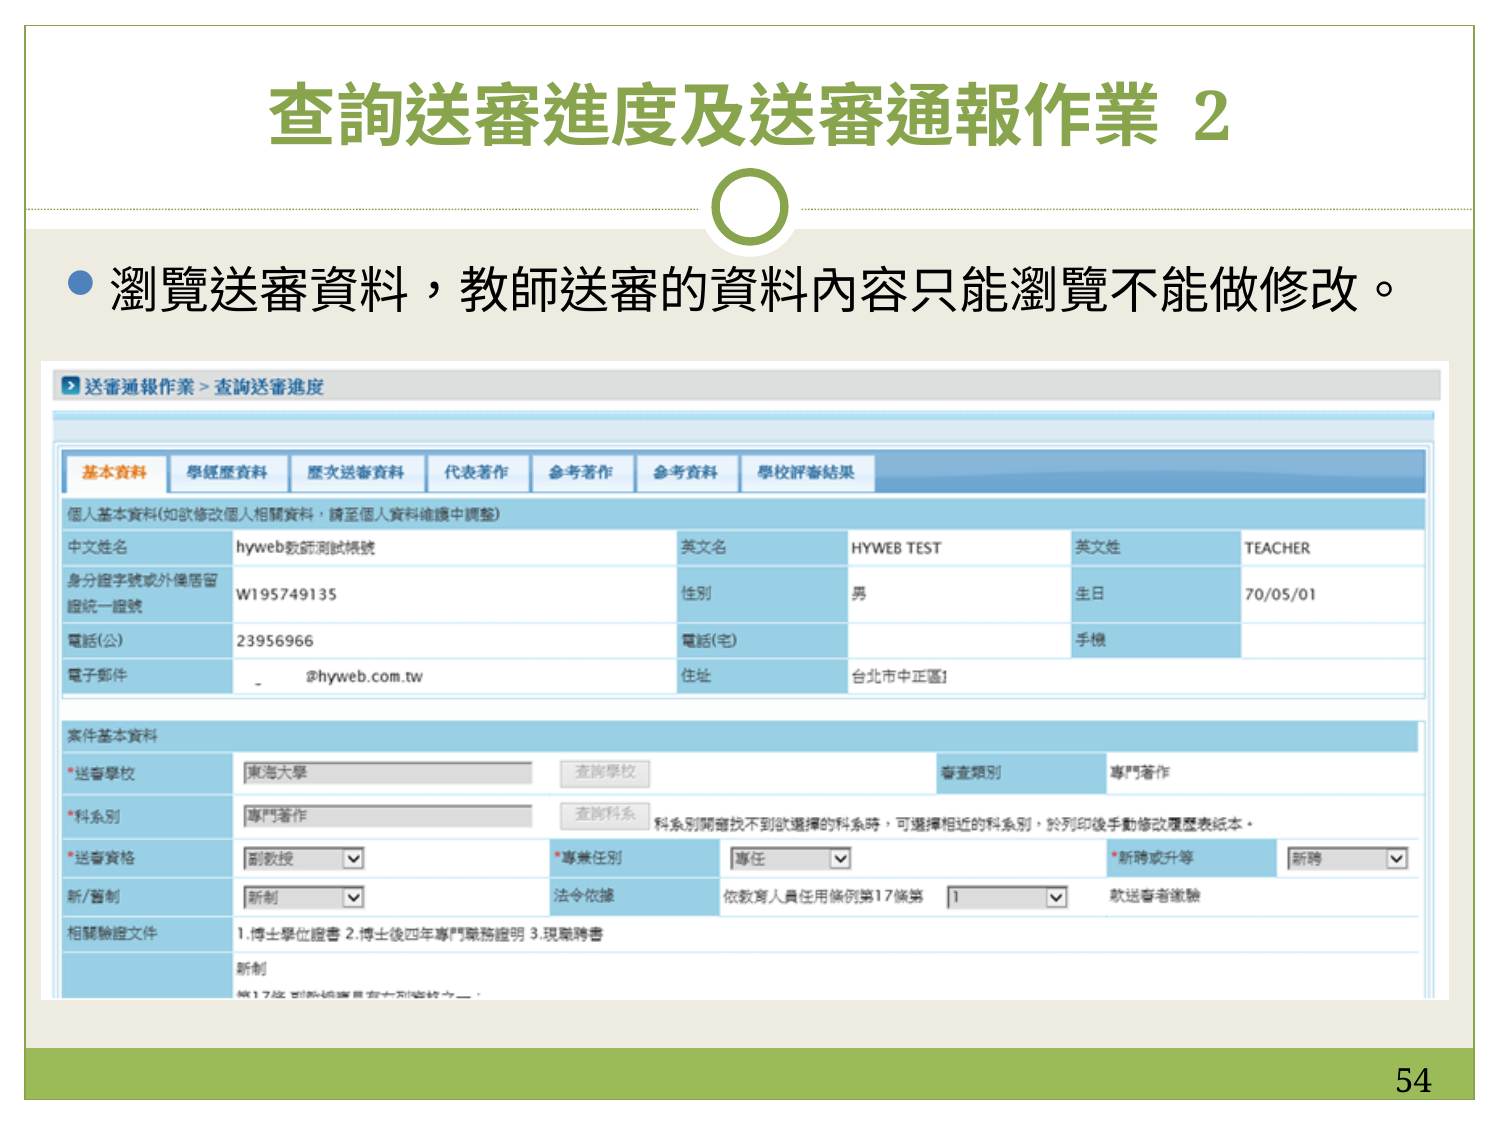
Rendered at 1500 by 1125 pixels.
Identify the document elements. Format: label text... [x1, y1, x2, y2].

text_box [1376, 1045, 1452, 1118]
picture [41, 361, 1449, 1000]
list 瀏覽送審資料，教師送審的資料內容只能瀏覽不能做修改。 [49, 250, 1445, 361]
title 查詢送審進度及送審通報作業 2 [49, 37, 1450, 162]
